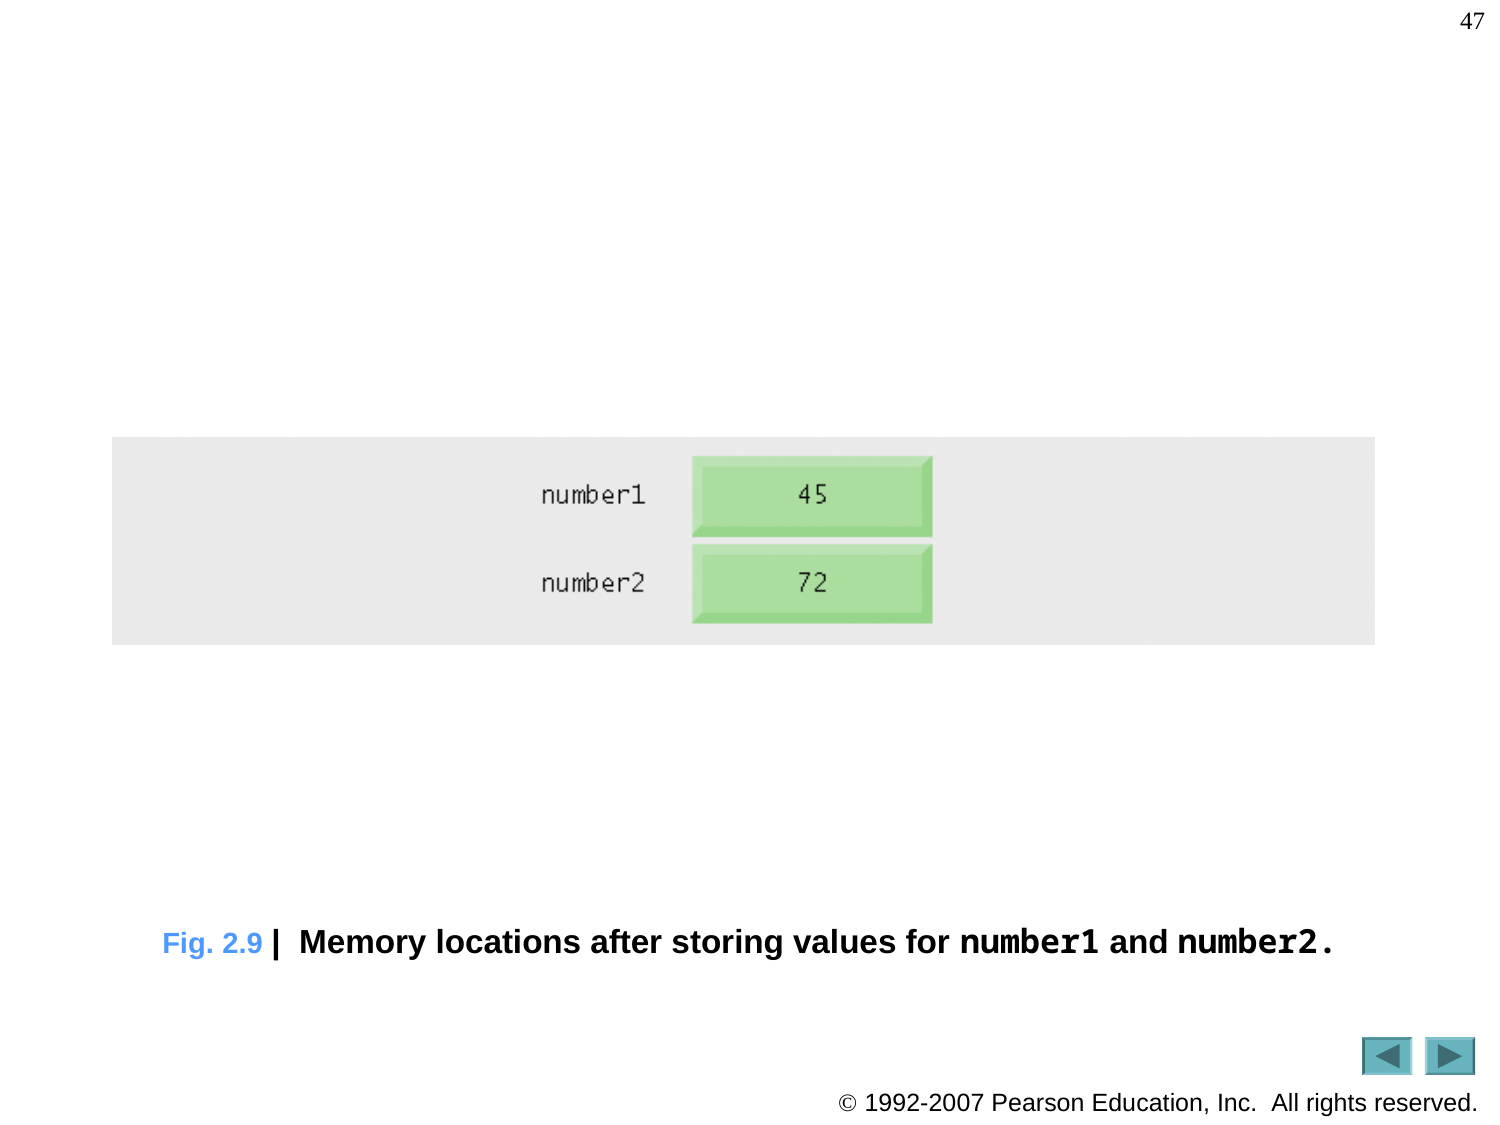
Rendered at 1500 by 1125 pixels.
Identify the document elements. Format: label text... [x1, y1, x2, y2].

title Fig. 2.9 | Memory locations after storing values for number1 and number2. [87, 899, 1413, 990]
picture [112, 437, 1375, 645]
